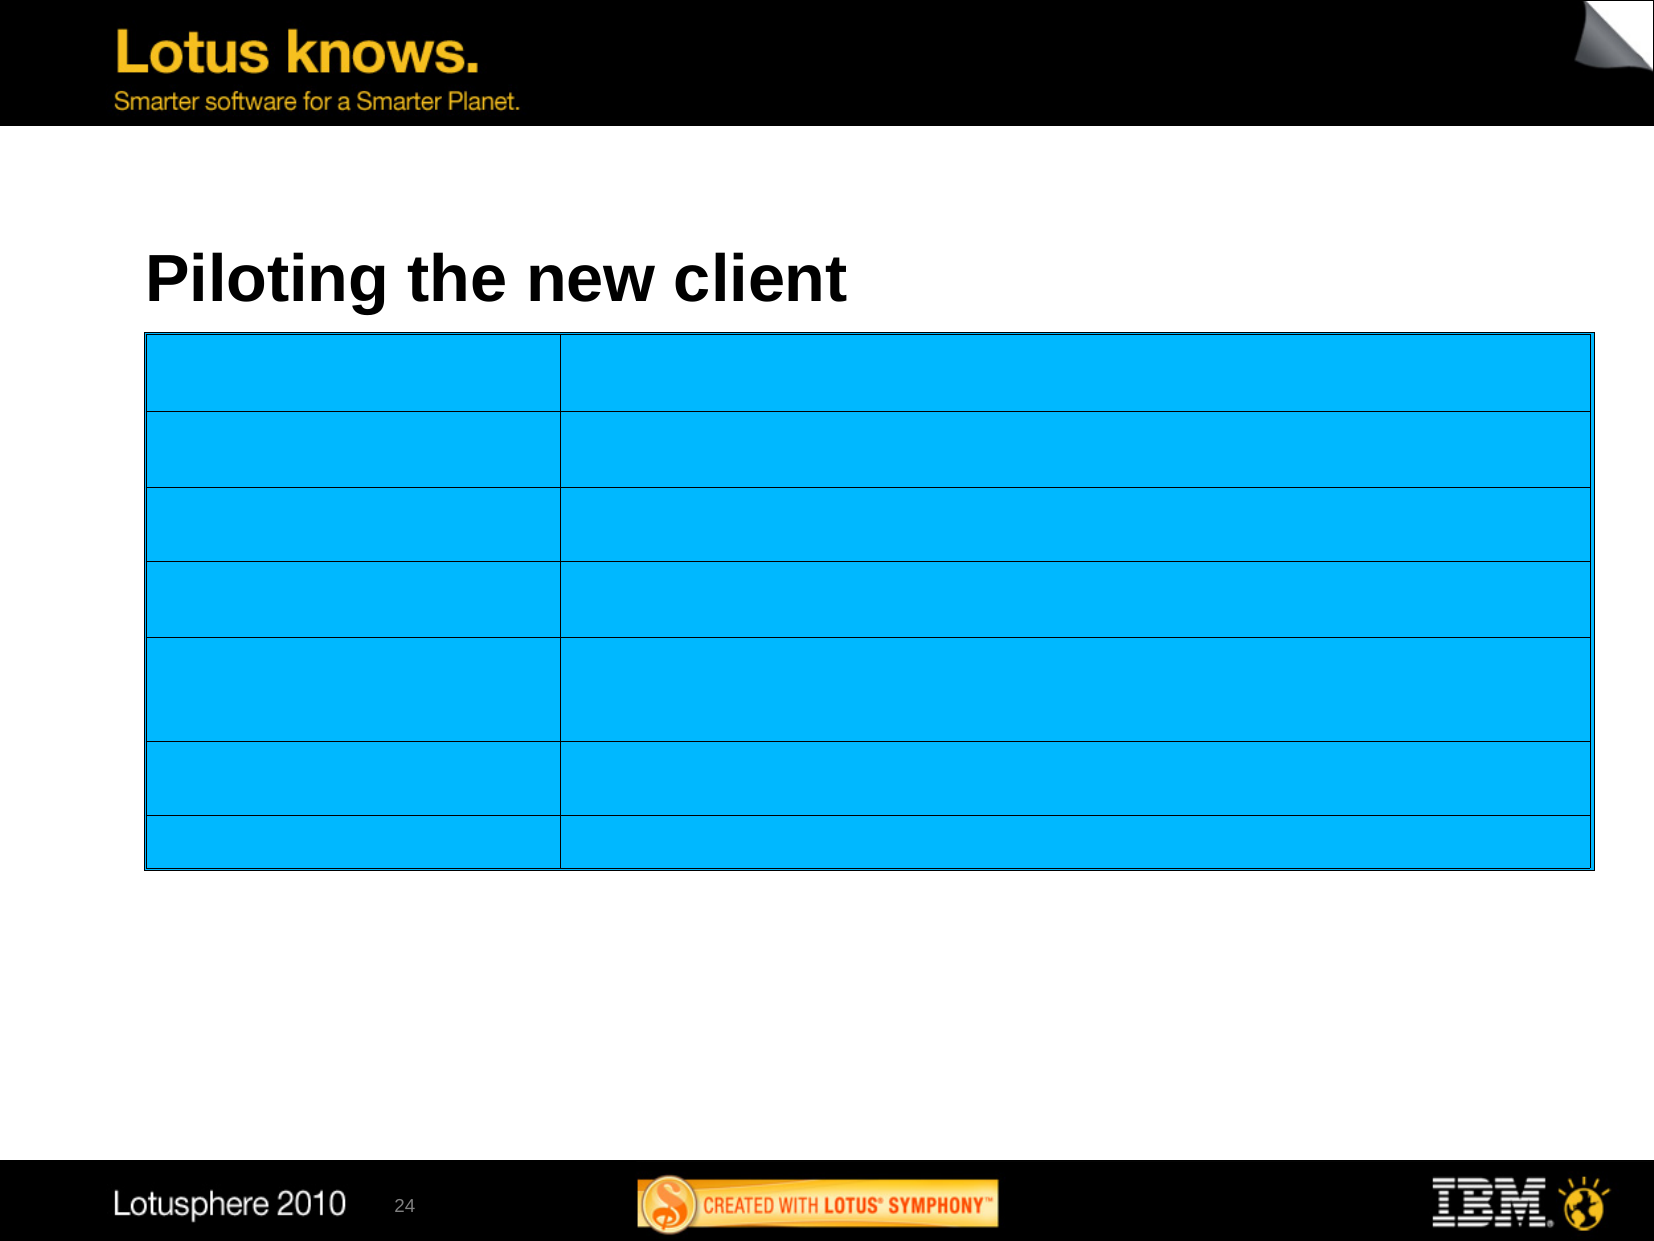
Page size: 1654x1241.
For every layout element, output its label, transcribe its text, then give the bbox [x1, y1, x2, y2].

picture [1, 1, 1653, 125]
picture [1, 1161, 1653, 1241]
chart [144, 332, 1595, 871]
title Piloting the new client [145, 144, 1513, 316]
